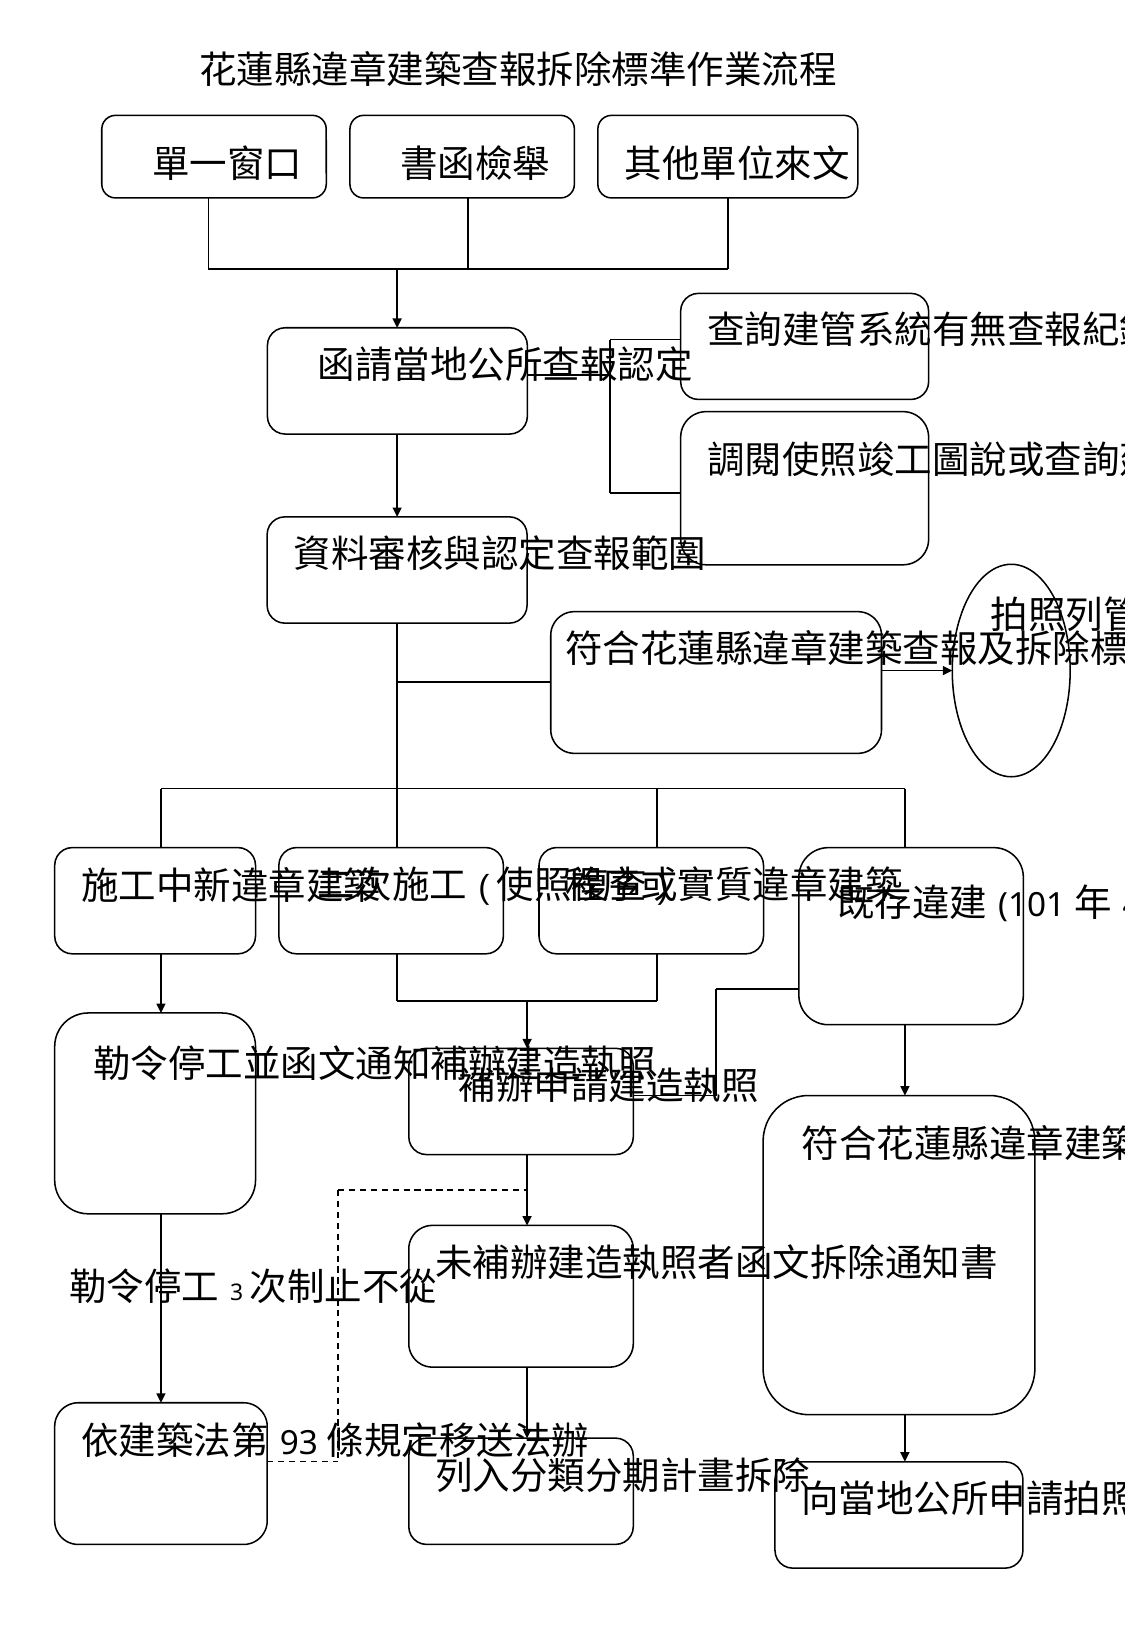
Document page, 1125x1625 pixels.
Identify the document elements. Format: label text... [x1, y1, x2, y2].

text_box 其他單位來文 [609, 127, 859, 183]
text_box 勒令停工並函文通知補辦建造執照 [78, 1026, 268, 1203]
text_box 調閱使照竣工圖說或查詢建築套繪系統 [692, 423, 941, 559]
text_box 未補辦建造執照者函文拆除通知書 [420, 1225, 634, 1361]
text_box 既存違建(101年4月1日以前) [822, 865, 1012, 1001]
text_box 補辦申請建造執照 [444, 1048, 634, 1144]
text_box 符合花蓮縣違章建築查報及拆除標準作業程序第3點第2款規定及未影響公共安全疑慮者 [786, 1106, 1047, 1403]
text_box 列入分類分期計畫拆除 [420, 1438, 634, 1534]
text_box 拍照列管 [976, 577, 1047, 754]
text_box 符合花蓮縣違章建築查報及拆除標準作業程序第6點規定 [550, 611, 882, 748]
text_box 花蓮縣違章建築查報拆除標準作業流程 [184, 32, 941, 98]
text_box 單一窗口 [137, 127, 303, 183]
text_box 程序或實質違章建築 [550, 847, 764, 943]
text_box 函請當地公所查報認定 [303, 327, 516, 424]
text_box 資料審核與認定查報範圍 [279, 516, 539, 613]
text_box 勒令停工3次制止不從 [54, 1249, 173, 1348]
text_box 依建築法第93條規定移送法辦 [66, 1403, 268, 1540]
text_box 向當地公所申請拍照列管 [786, 1461, 1023, 1558]
text_box 二次施工(使照複查) [302, 847, 492, 943]
text_box 施工中新違章建築 [66, 848, 256, 944]
text_box 查詢建管系統有無查報紀錄 [692, 292, 941, 388]
text_box 書函檢舉 [385, 127, 551, 183]
